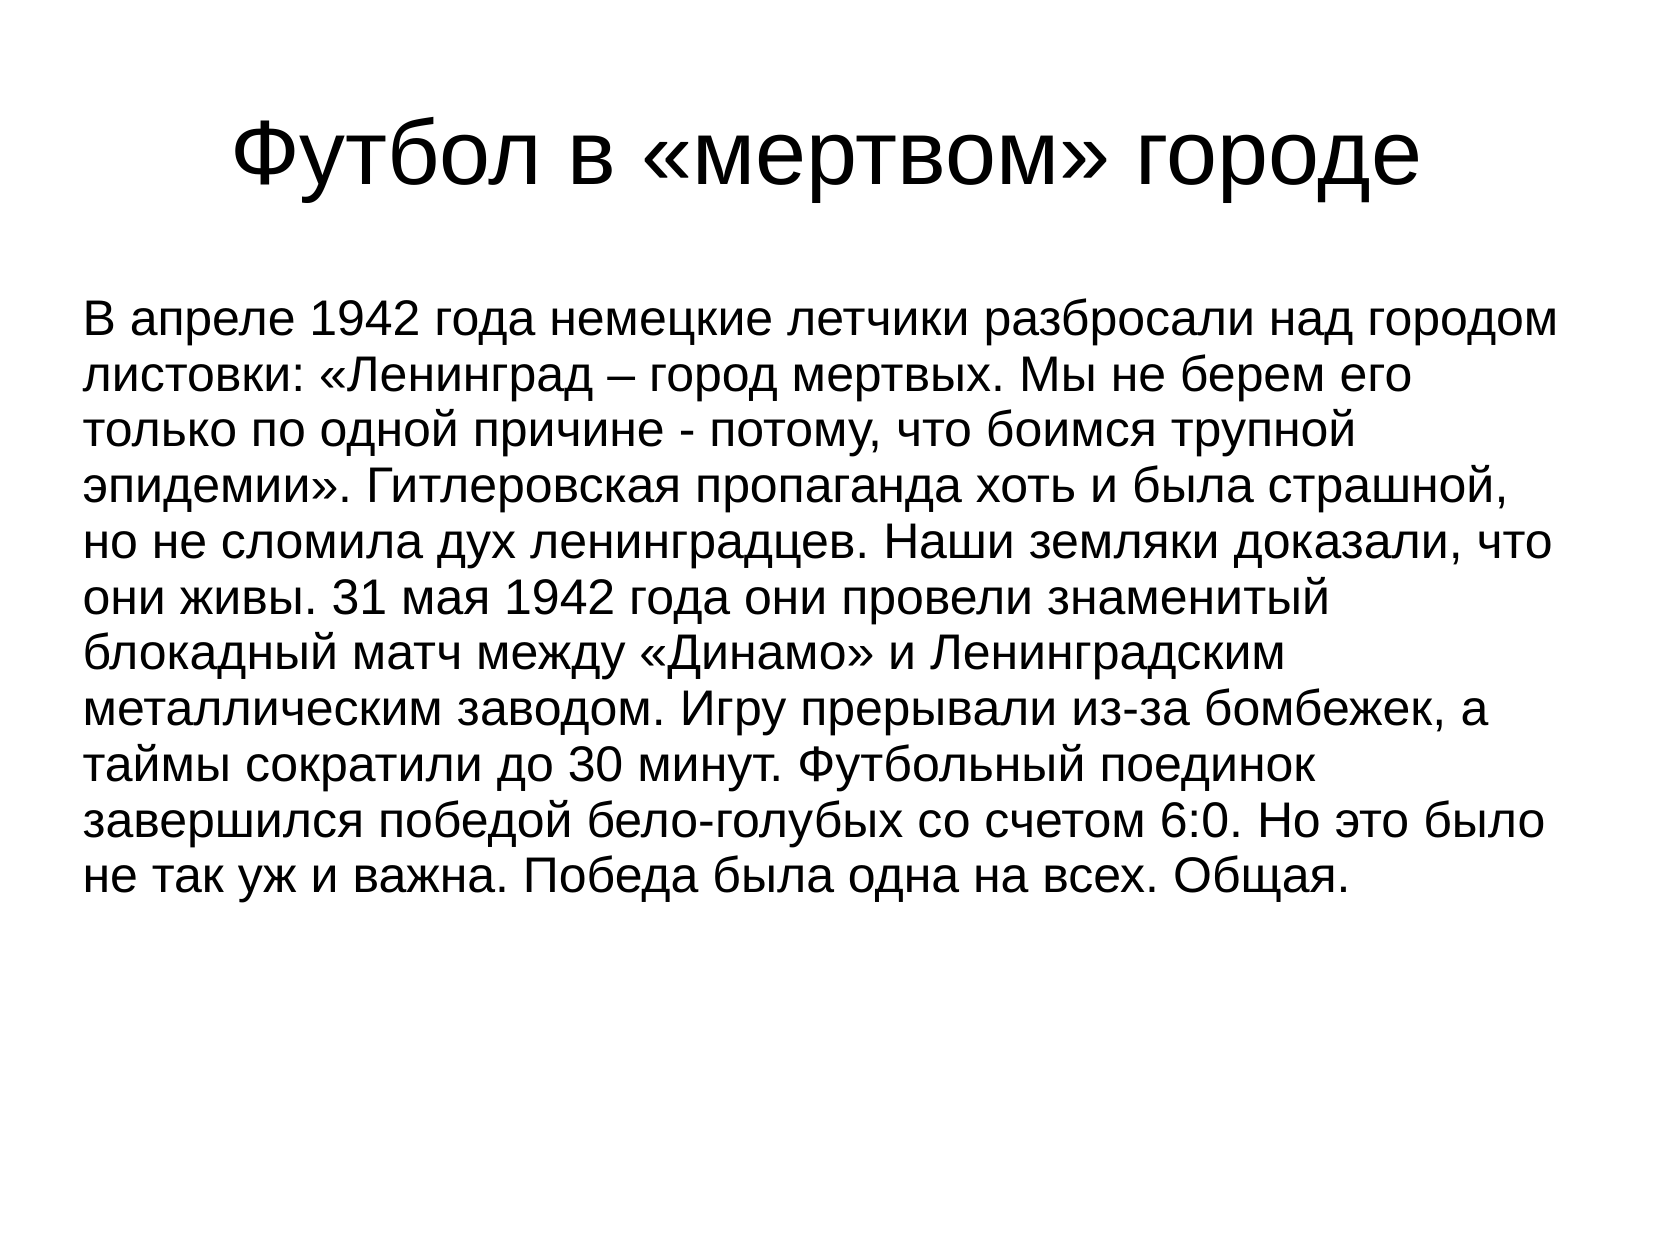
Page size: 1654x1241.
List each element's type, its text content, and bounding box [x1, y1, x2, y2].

title Футбол в «мертвом» городе [82, 49, 1571, 257]
list В апреле 1942 года немецкие летчики разбросали над городом листовки: «Ленинград – город мертвых. Мы не берем его только по одной причине - потому, что боимся трупной эпидемии». Гитлеровская пропаганда хоть и была страшной, но не сломила дух ленинградцев. Наши земляки доказали, что они живы. 31 мая 1942 года они провели знаменитый блокадный матч между «Динамо» и Ленинградским металлическим заводом. Игру прерывали из-за бомбежек, а таймы сократили до 30 минут. Футбольный поединок завершился победой бело-голубых со счетом 6:0. Но это было не так уж и важна. Победа была одна на всех. Общая. [82, 290, 1571, 1109]
